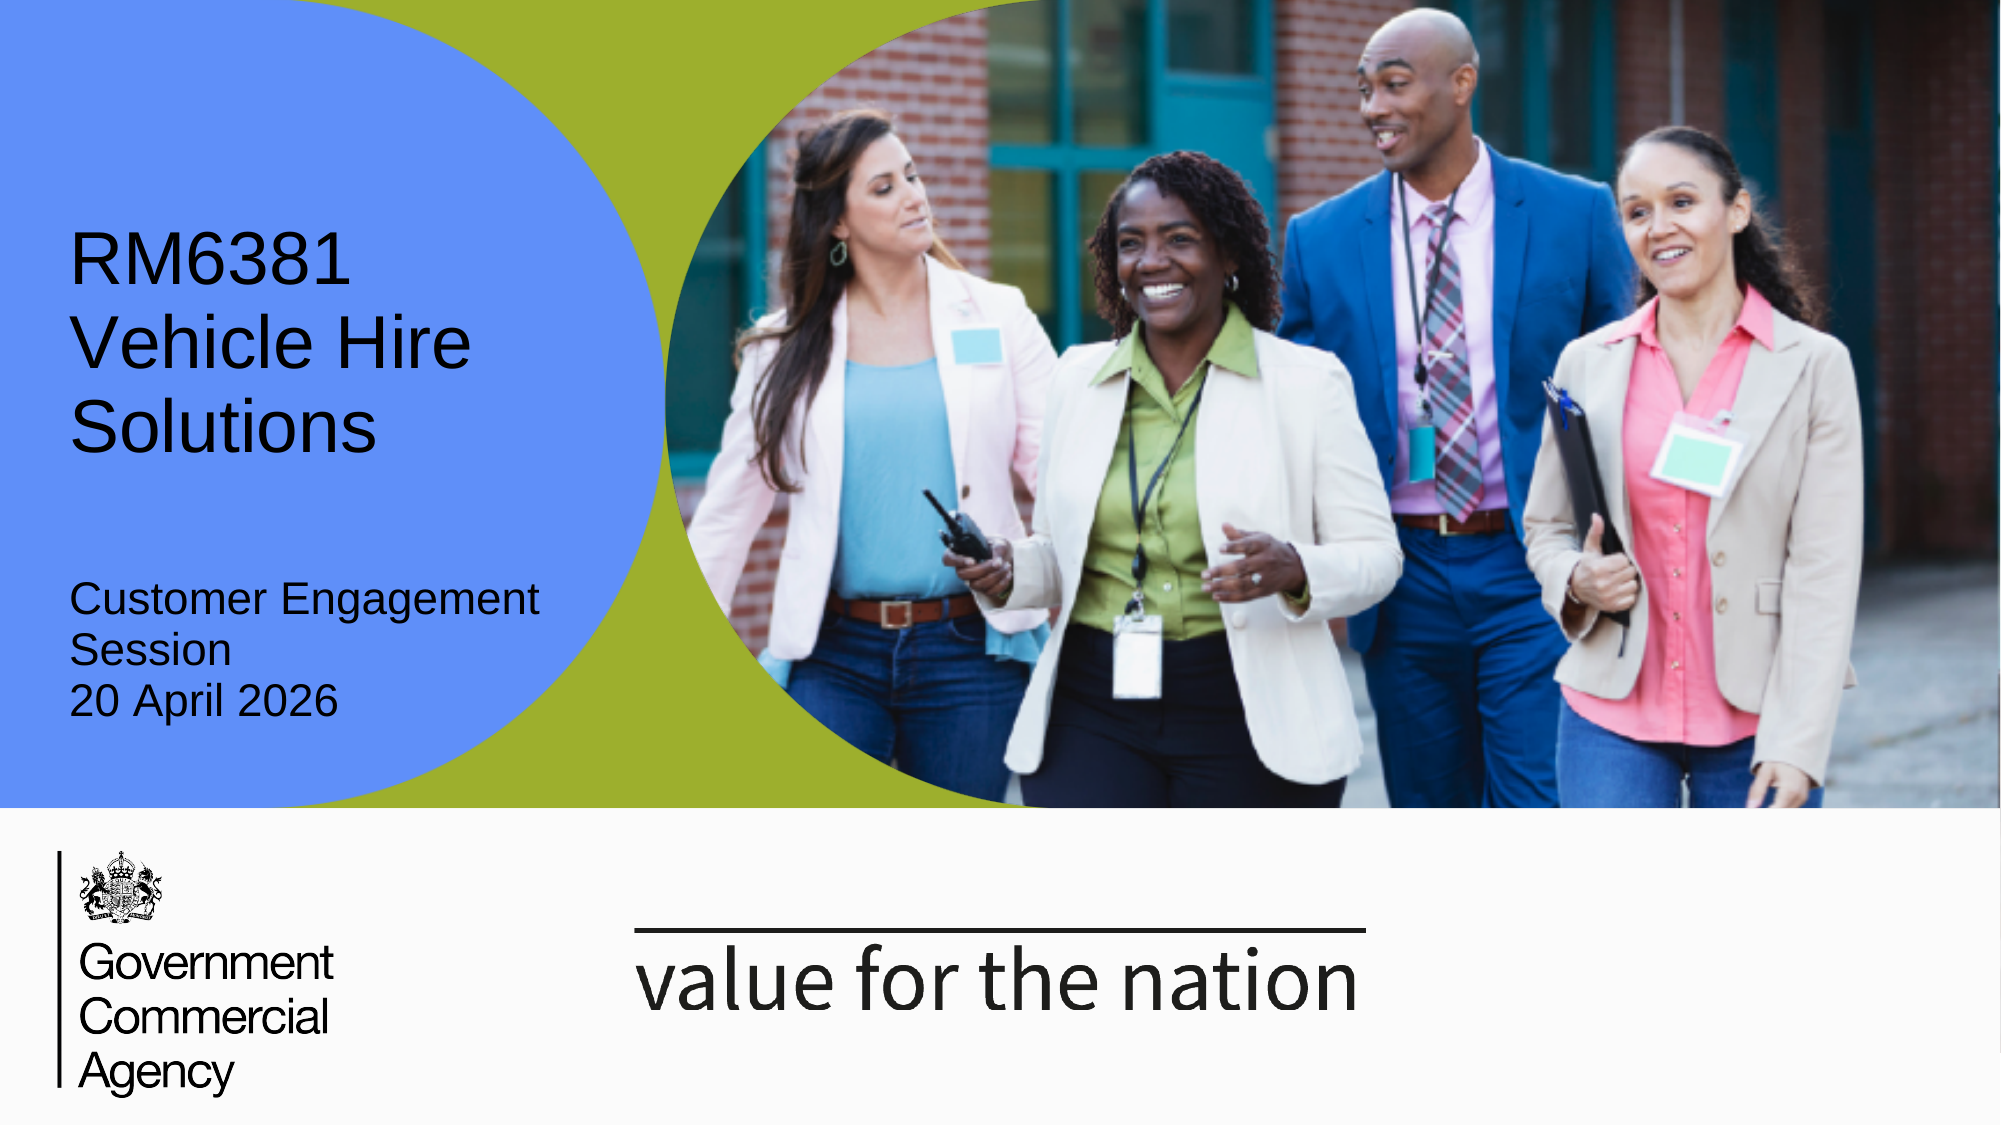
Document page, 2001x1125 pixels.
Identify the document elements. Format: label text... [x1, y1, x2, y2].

title Customer Engagement Session 20 April 2026 [49, 552, 635, 753]
title RM6381 Vehicle Hire Solutions [49, 196, 651, 539]
